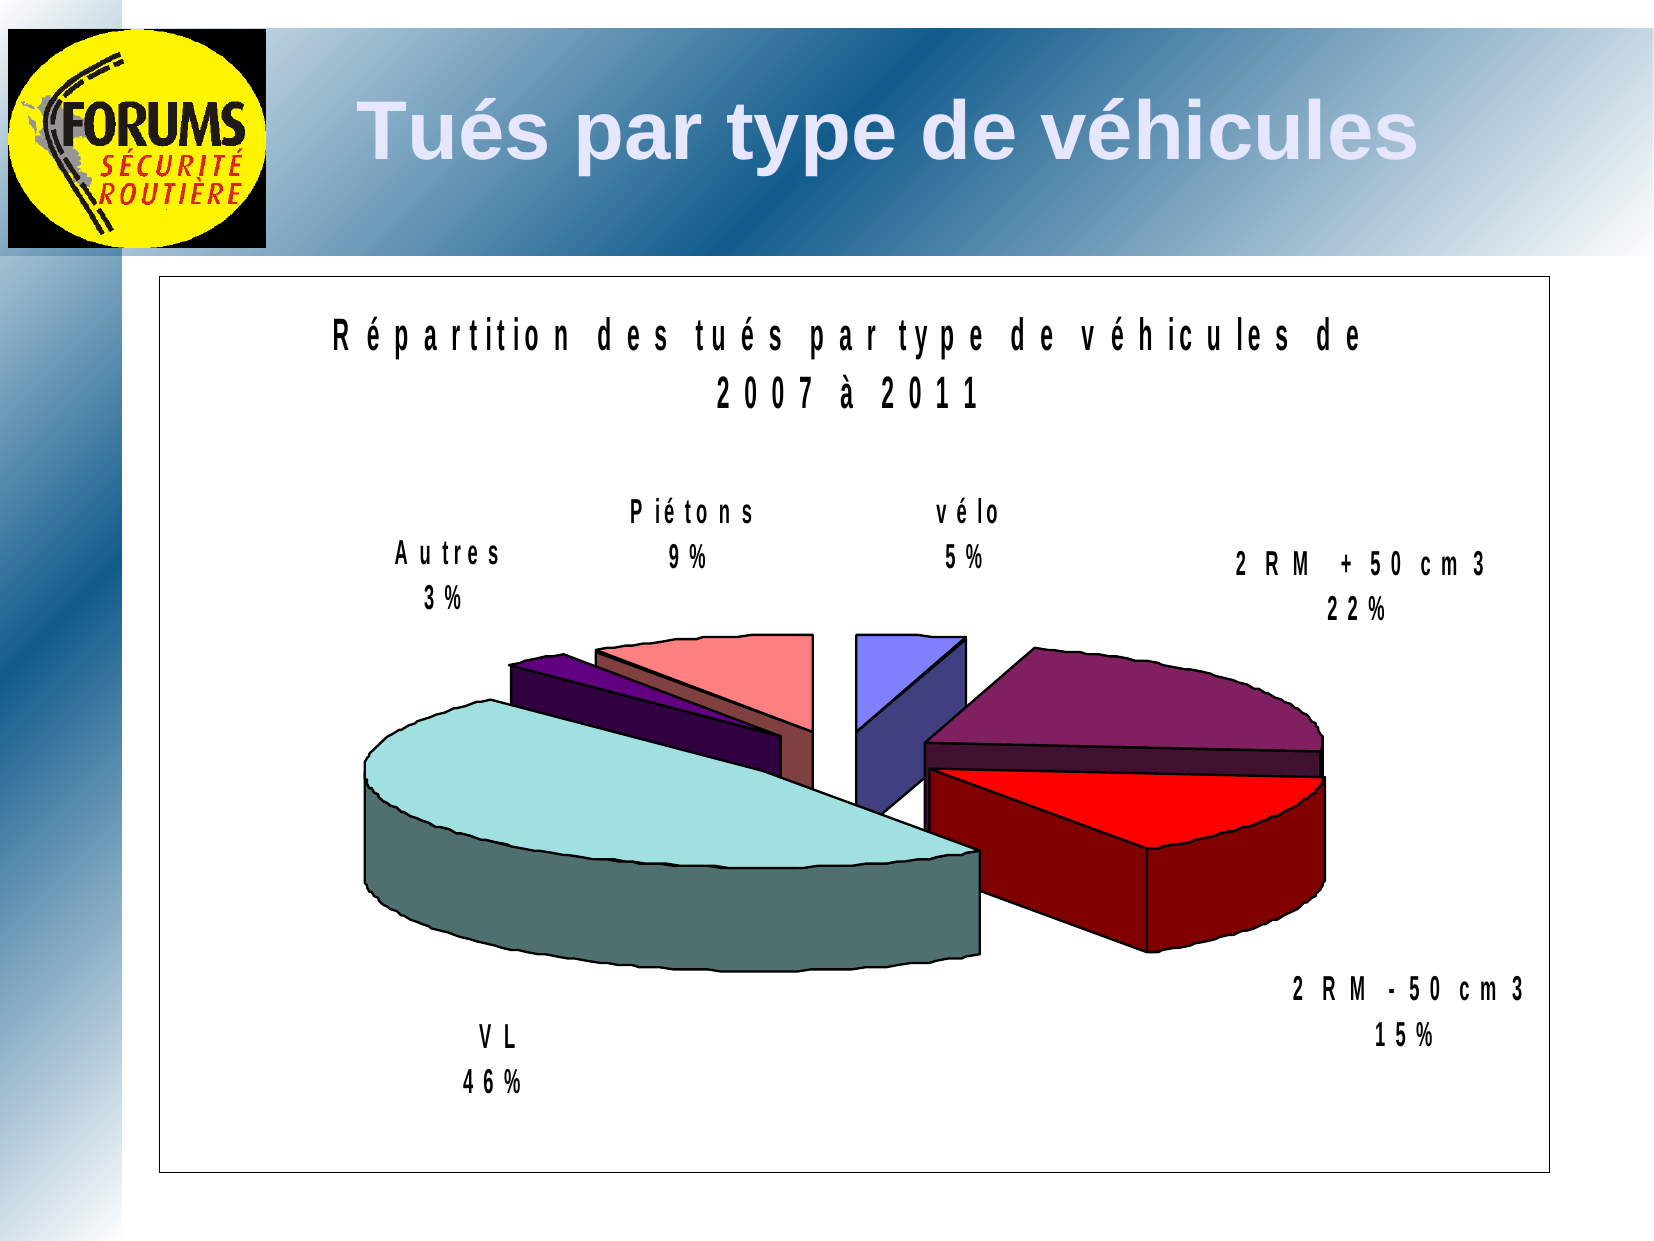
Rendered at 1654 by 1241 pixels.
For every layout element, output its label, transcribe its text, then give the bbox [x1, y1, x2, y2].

title Tués par type de véhicules [266, 84, 1595, 178]
picture [8, 29, 266, 249]
picture [147, 265, 1565, 1186]
